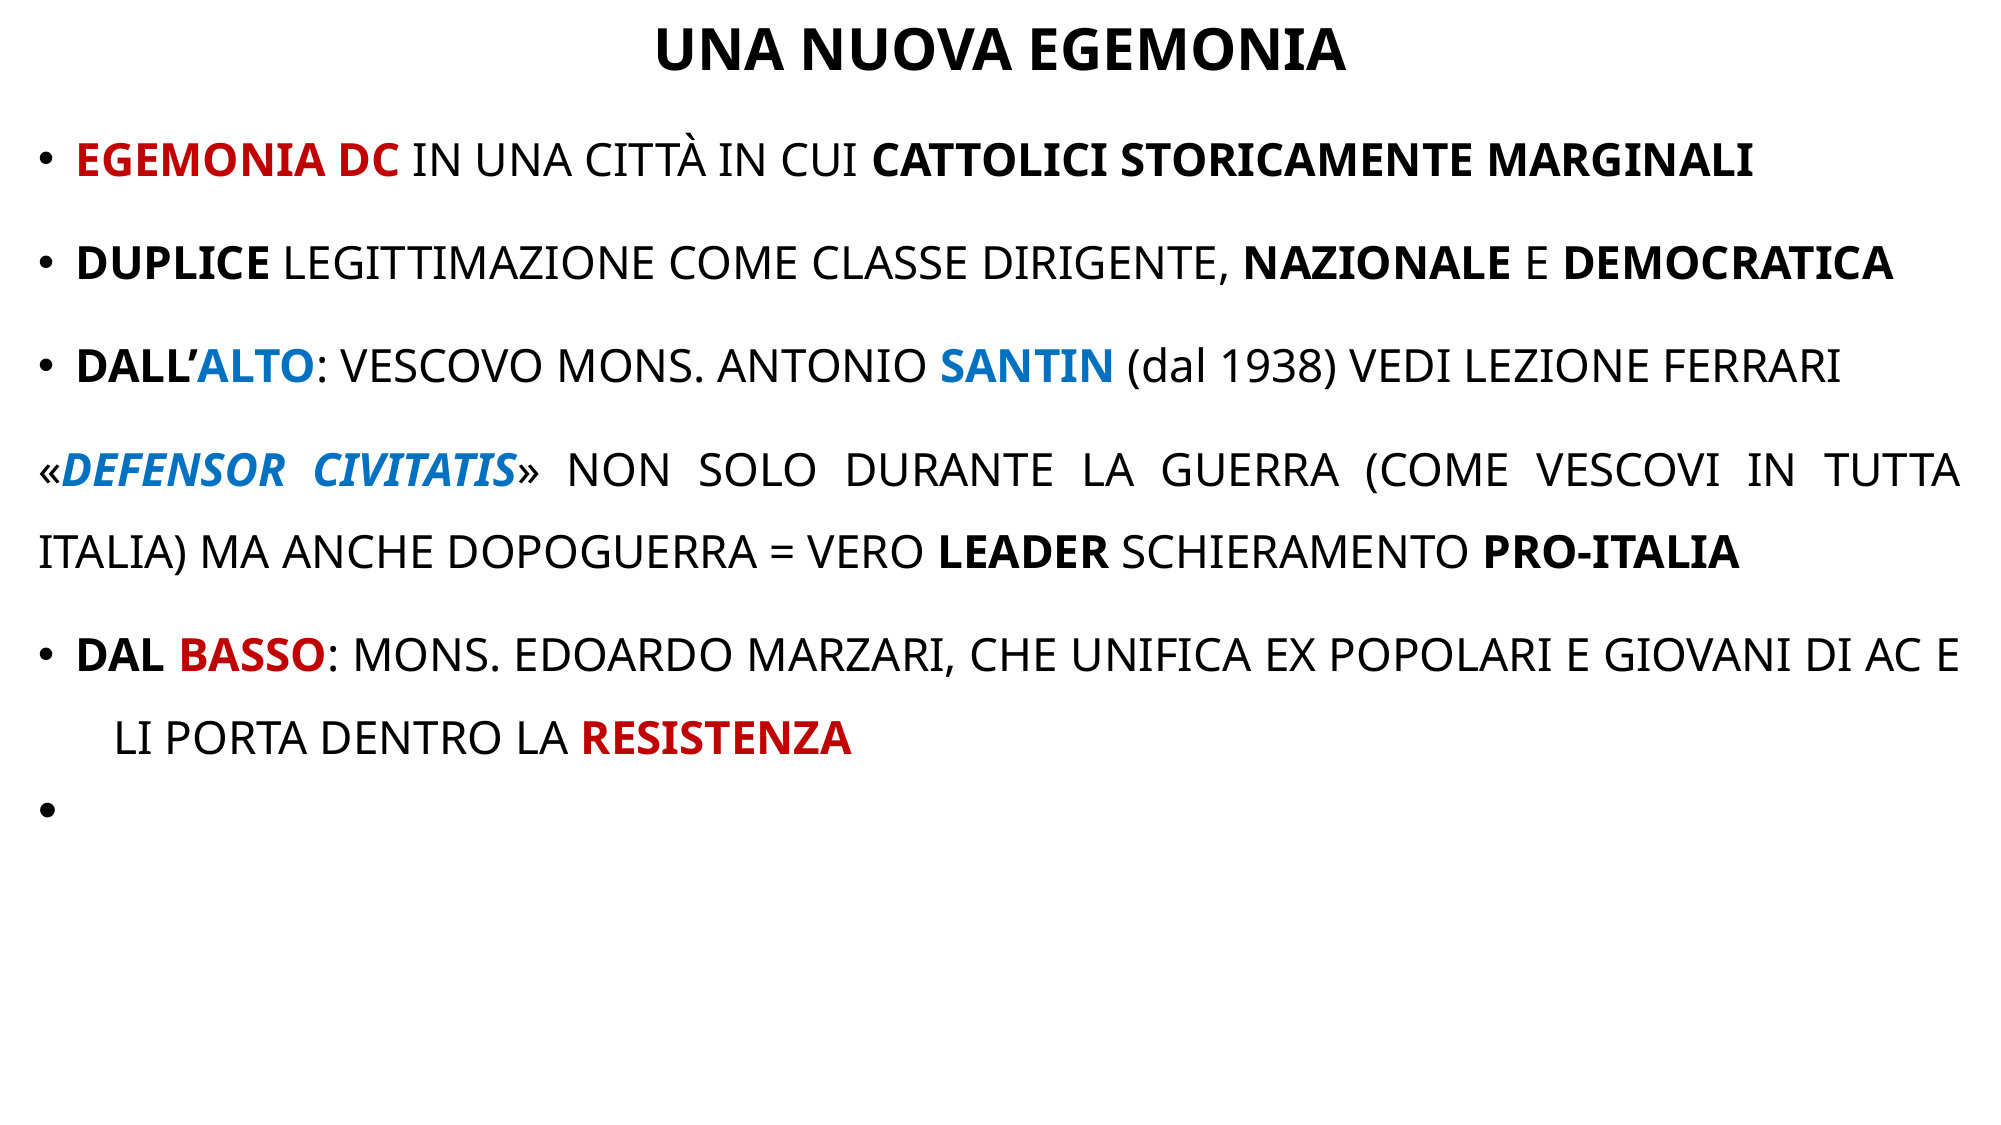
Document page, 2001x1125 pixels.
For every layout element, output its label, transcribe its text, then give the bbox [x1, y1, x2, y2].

list EGEMONIA DC IN UNA CITTÀ IN CUI CATTOLICI STORICAMENTE MARGINALI DUPLICE LEGITTIMAZIONE COME CLASSE DIRIGENTE, NAZIONALE E DEMOCRATICA DALL’ALTO: VESCOVO MONS. ANTONIO SANTIN (dal 1938) VEDI LEZIONE FERRARI «DEFENSOR CIVITATIS» NON SOLO DURANTE LA GUERRA (COME VESCOVI IN TUTTA ITALIA) MA ANCHE DOPOGUERRA = VERO LEADER SCHIERAMENTO PRO-ITALIA DAL BASSO: MONS. EDOARDO MARZARI, CHE UNIFICA EX POPOLARI E GIOVANI DI AC E LI PORTA DENTRO LA RESISTENZA [23, 95, 1977, 1100]
title UNA NUOVA EGEMONIA [137, 12, 1863, 66]
